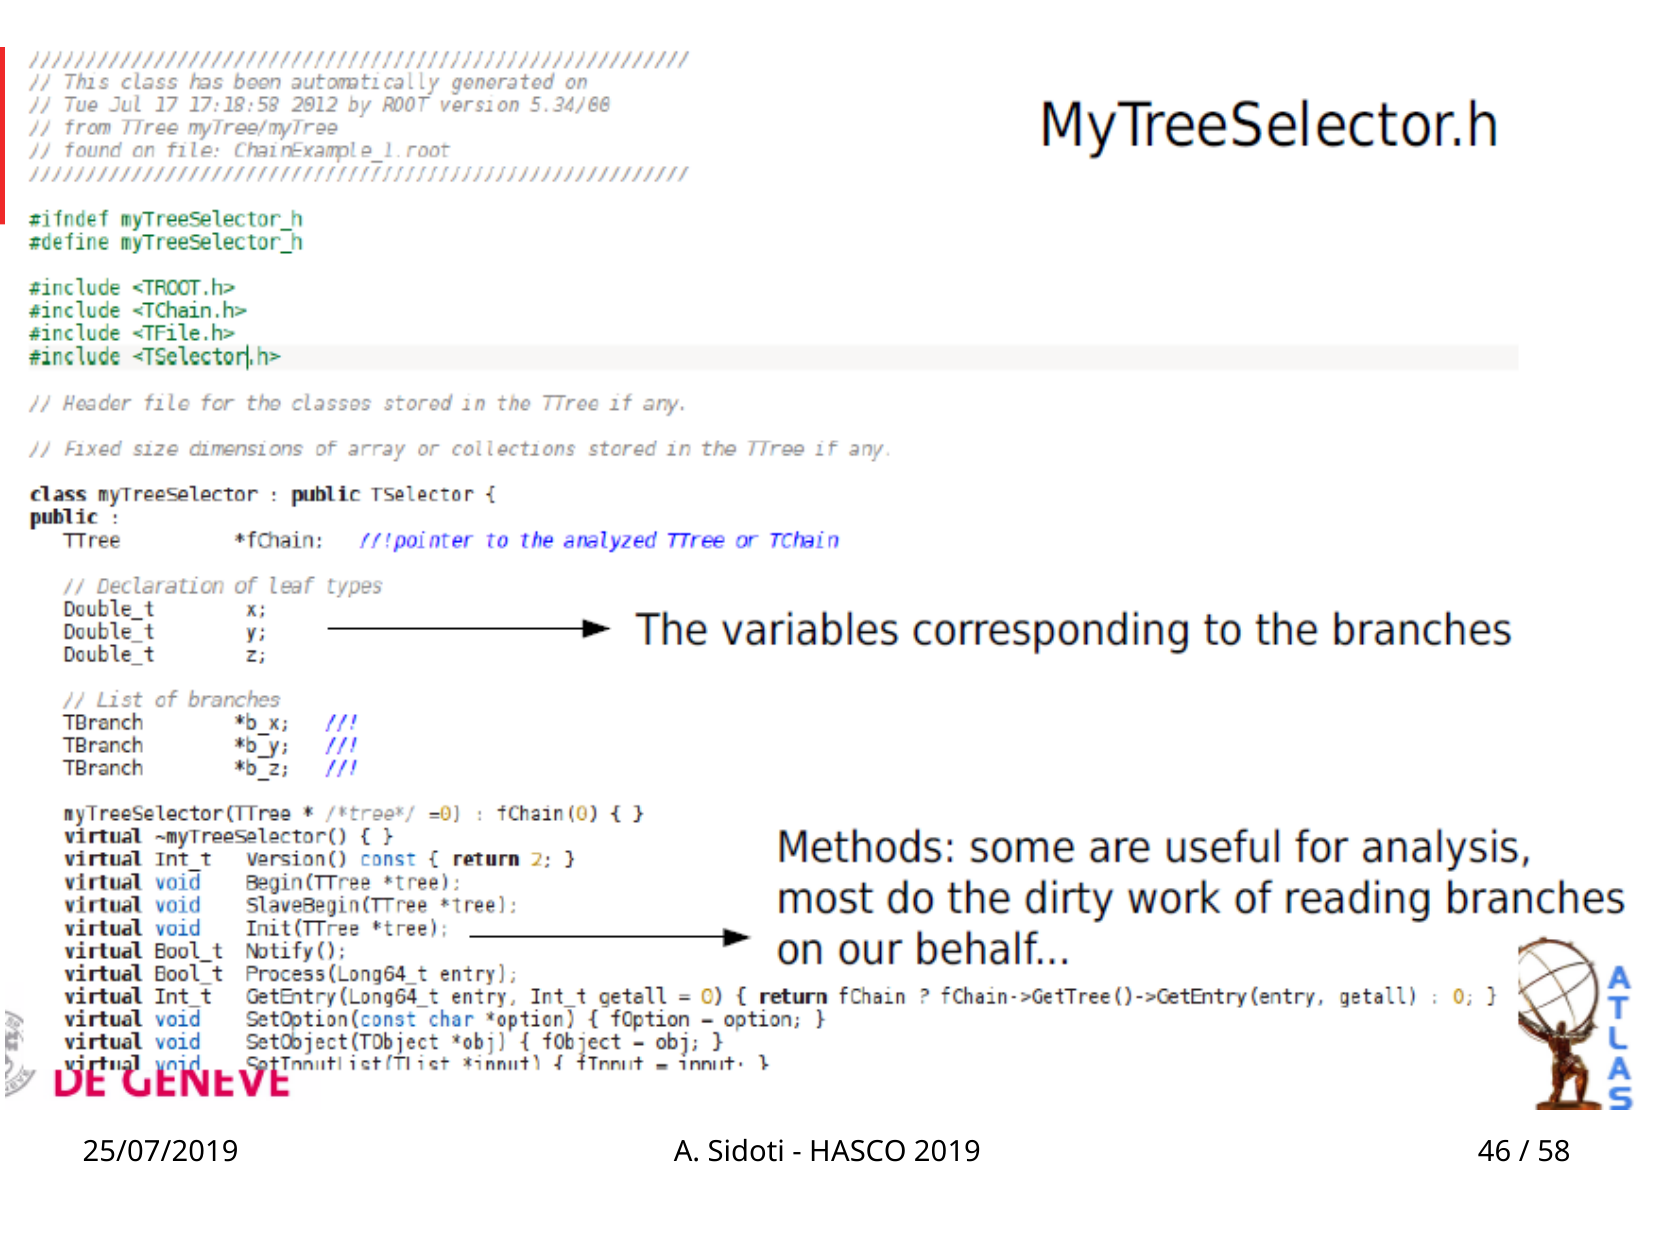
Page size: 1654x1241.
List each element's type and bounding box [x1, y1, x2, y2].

picture [5, 46, 1636, 1111]
